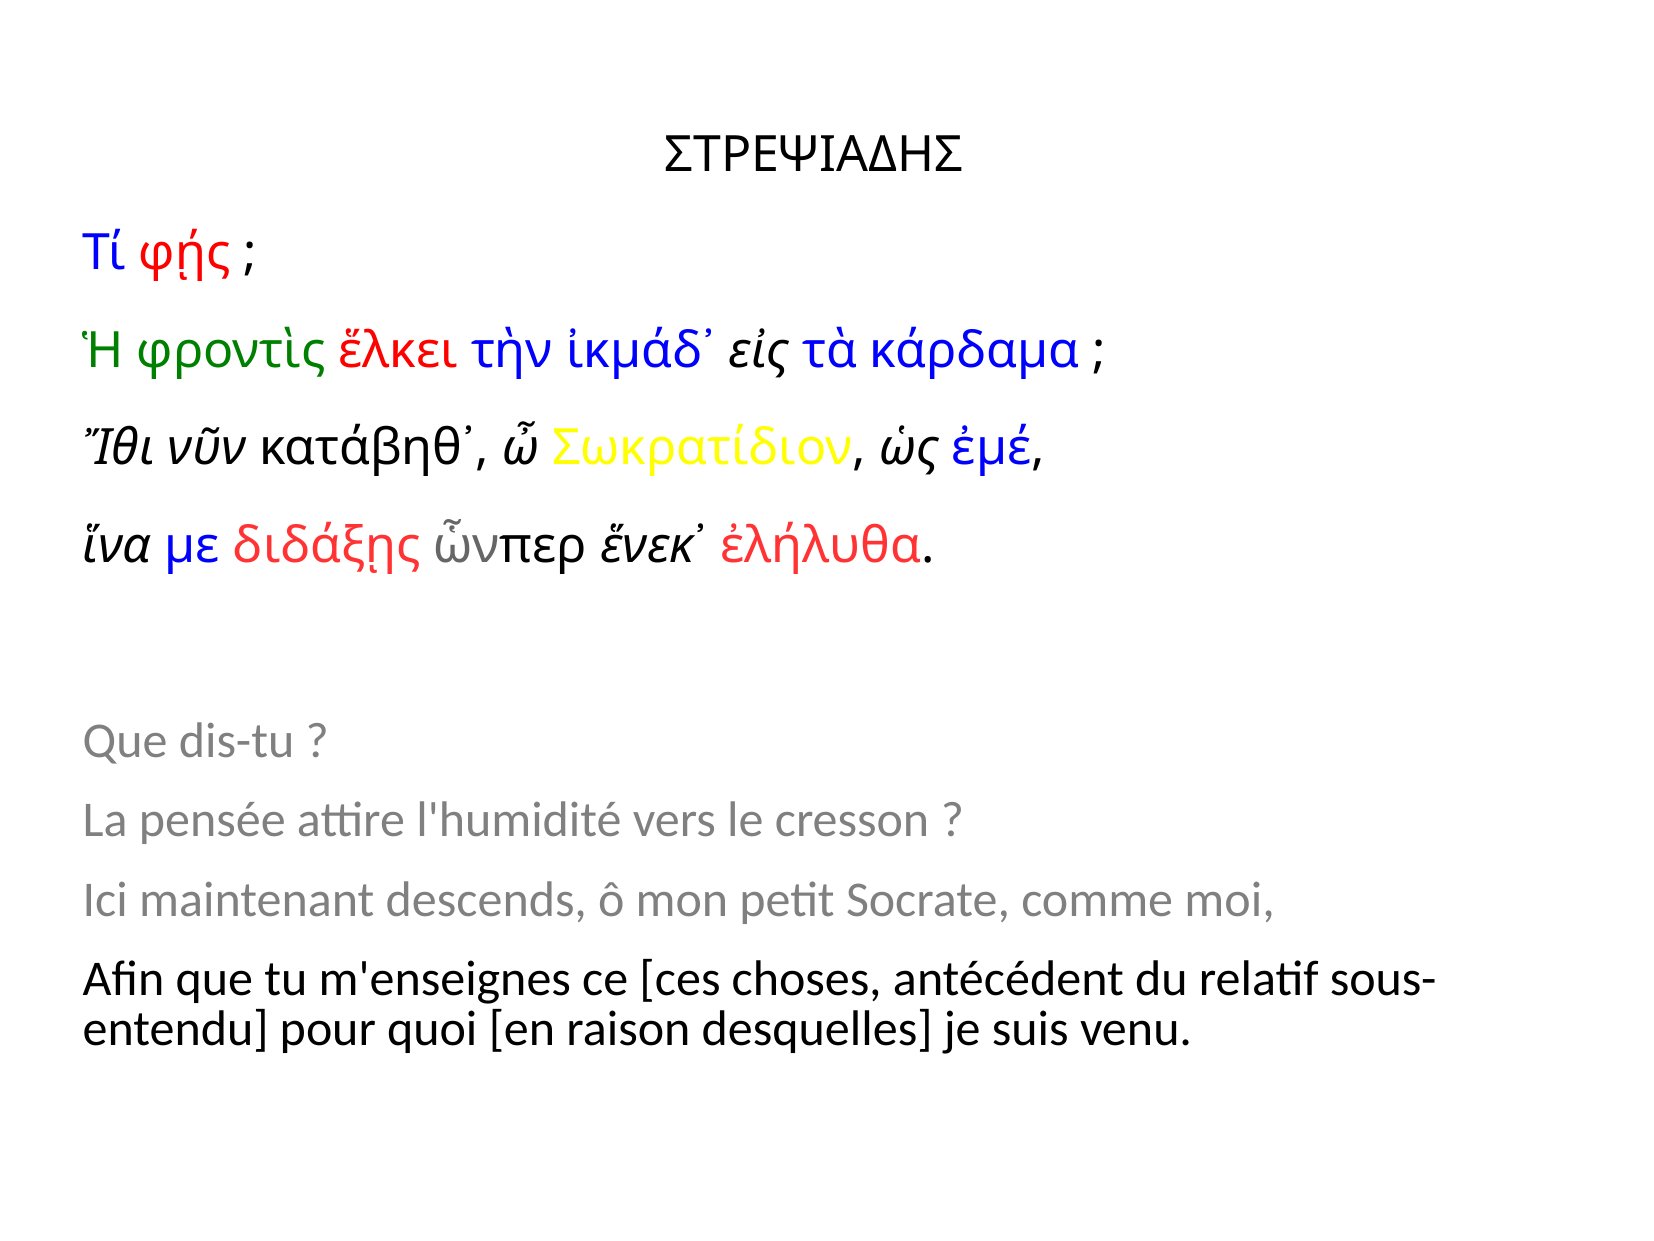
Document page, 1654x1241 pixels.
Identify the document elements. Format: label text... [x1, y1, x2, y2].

list ΣΤΡΕΨΙΑΔΗΣ Τί φῄς ; Ἡ φροντὶς ἕλκει τὴν ἰκμάδ᾿ εἰς τὰ κάρδαμα ; Ἴθι νῦν κατάβηθ᾿, ὦ Σωκρατίδιον, ὡς ἐμέ, ἵνα με διδάξῃς ὧνπερ ἕνεκ᾿ ἐλήλυθα. Que dis-tu ? La pensée attire l'humidité vers le cresson ? Ici maintenant descends, ô mon petit Socrate, comme moi, Afin que tu m'enseignes ce [ces choses, antécédent du relatif sous-entendu] pour quoi [en raison desquelles] je suis venu. [82, 118, 1571, 1222]
